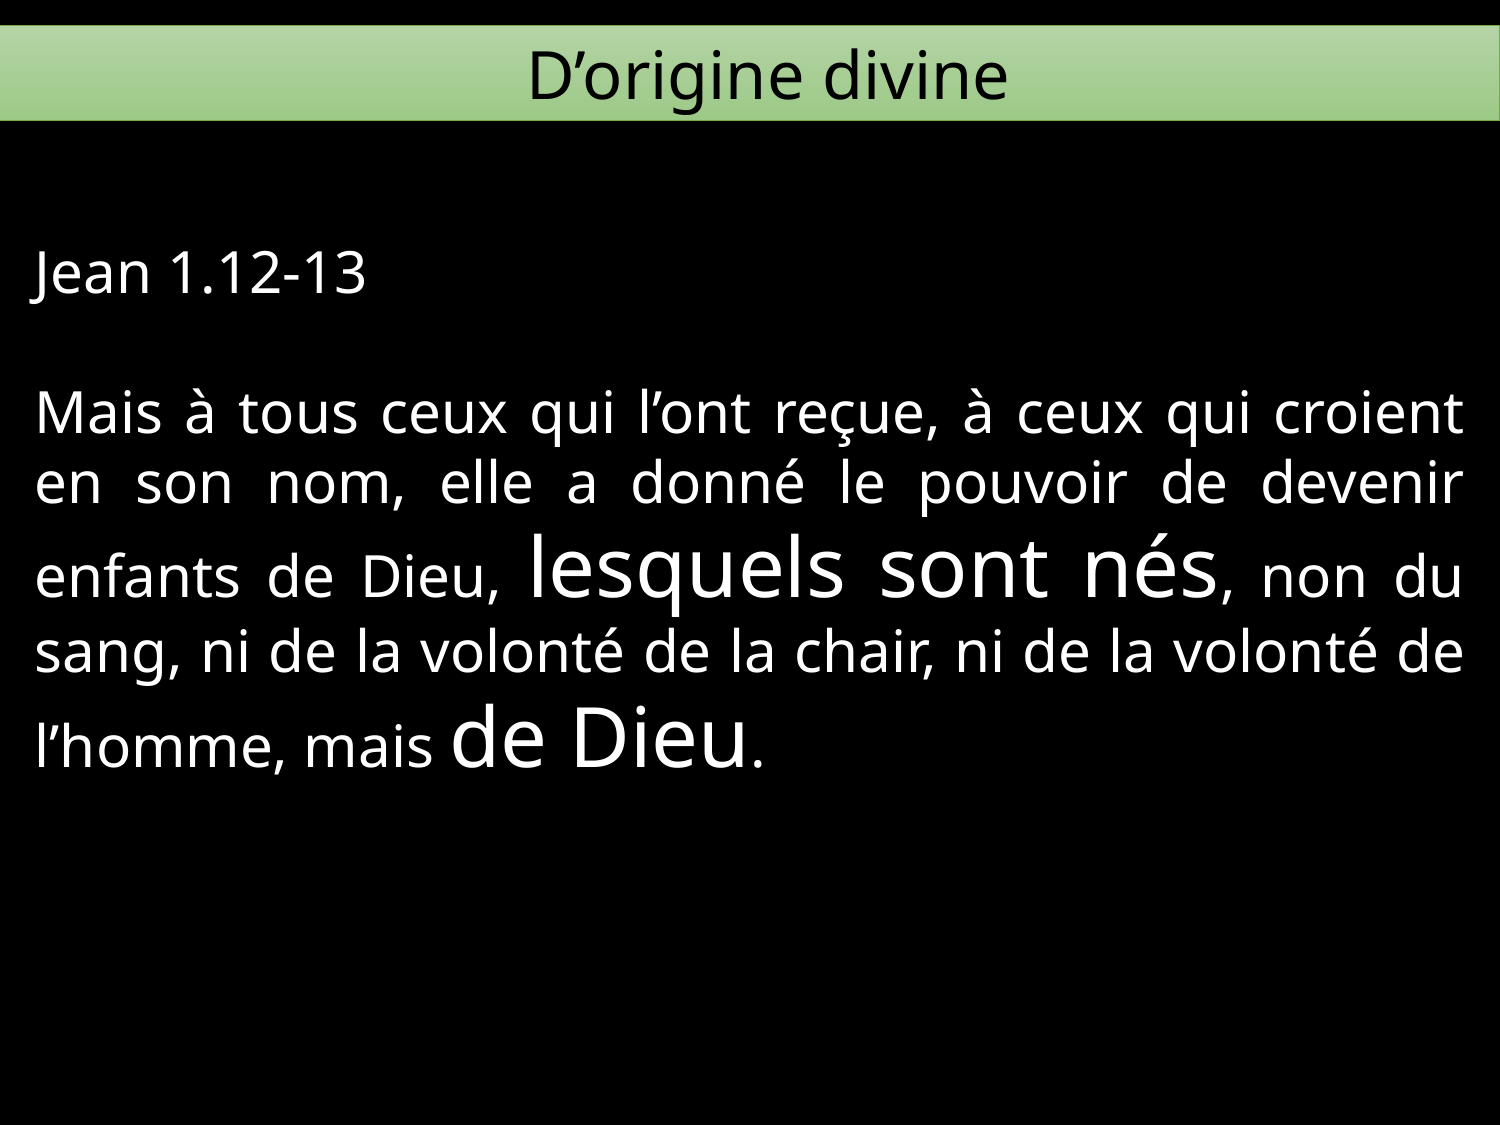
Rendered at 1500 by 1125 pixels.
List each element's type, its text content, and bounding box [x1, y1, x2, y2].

text_box Jean 1.12-13 Mais à tous ceux qui l’ont reçue, à ceux qui croient en son nom, elle a donné le pouvoir de devenir enfants de Dieu, lesquels sont nés, non du sang, ni de la volonté de la chair, ni de la volonté de l’homme, mais de Dieu. [20, 227, 1480, 793]
text_box D’origine divine [0, 25, 1500, 121]
